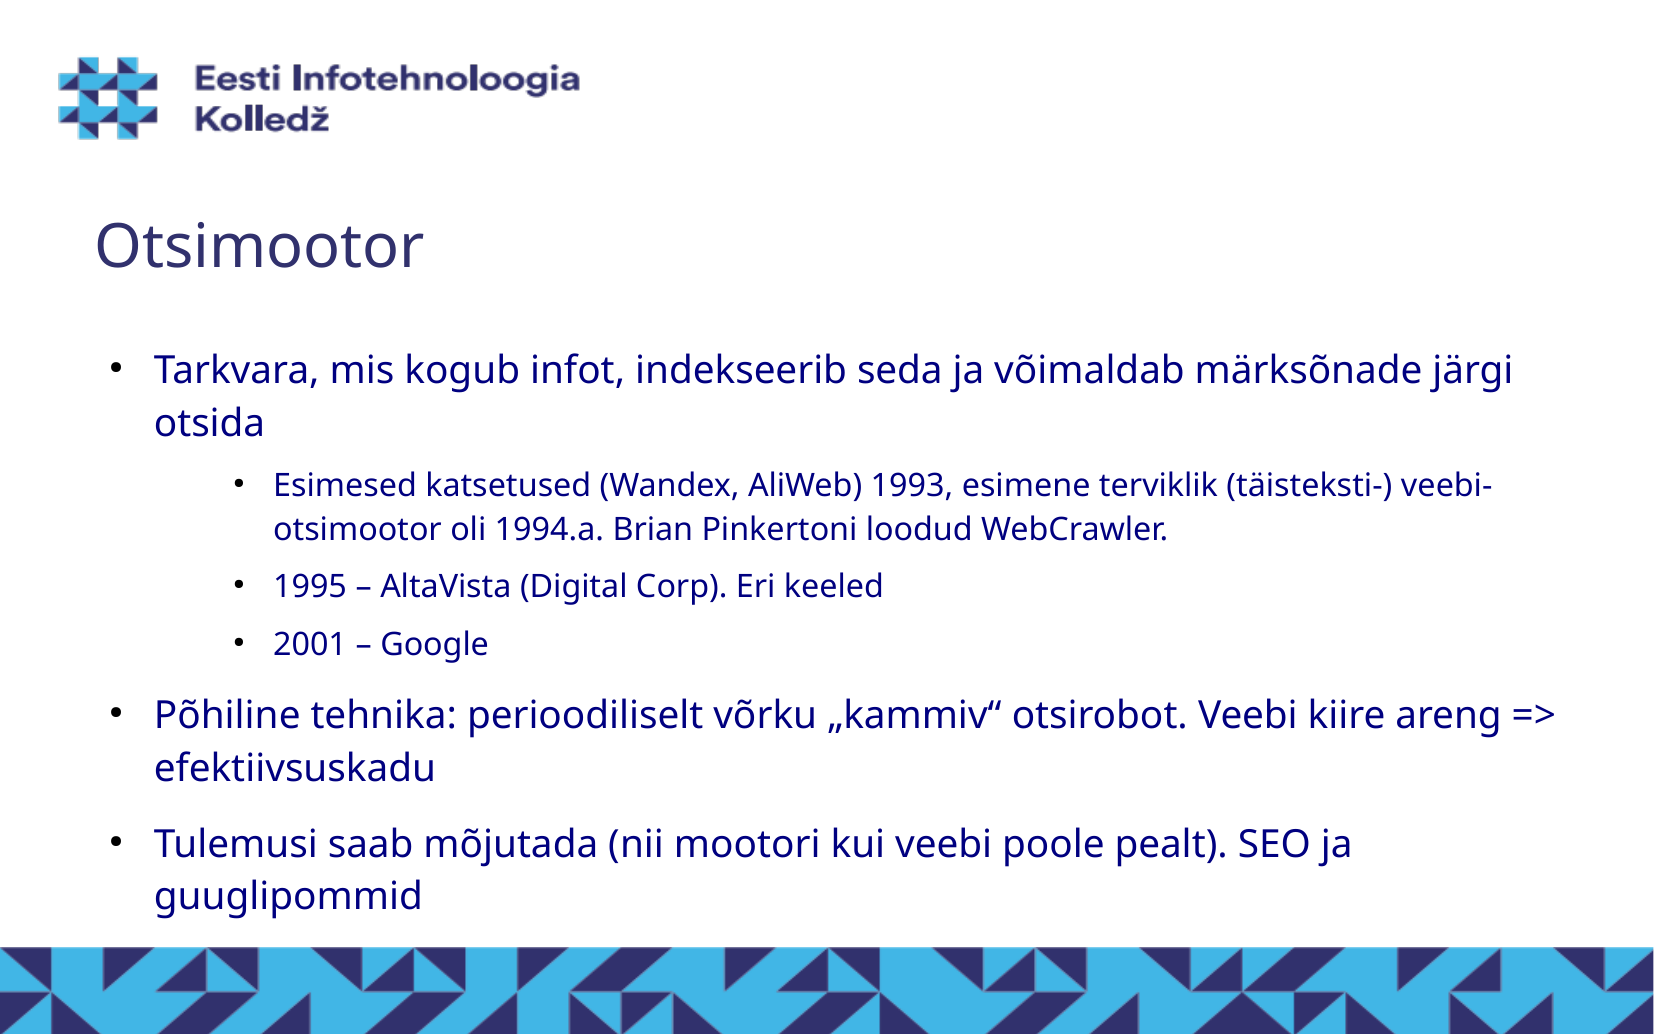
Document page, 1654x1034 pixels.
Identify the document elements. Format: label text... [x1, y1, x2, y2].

title Otsimootor [94, 157, 1607, 330]
list Tarkvara, mis kogub infot, indekseerib seda ja võimaldab märksõnade järgi otsida Esimesed katsetused (Wandex, AliWeb) 1993, esimene terviklik (täisteksti-) veebi-otsimootor oli 1994.a. Brian Pinkertoni loodud WebCrawler. 1995 – AltaVista (Digital Corp). Eri keeled 2001 – Google Põhiline tehnika: perioodiliselt võrku „kammiv“ otsirobot. Veebi kiire areng => efektiivsuskadu Tulemusi saab mõjutada (nii mootori kui veebi poole pealt). SEO ja guuglipommid [94, 342, 1607, 926]
